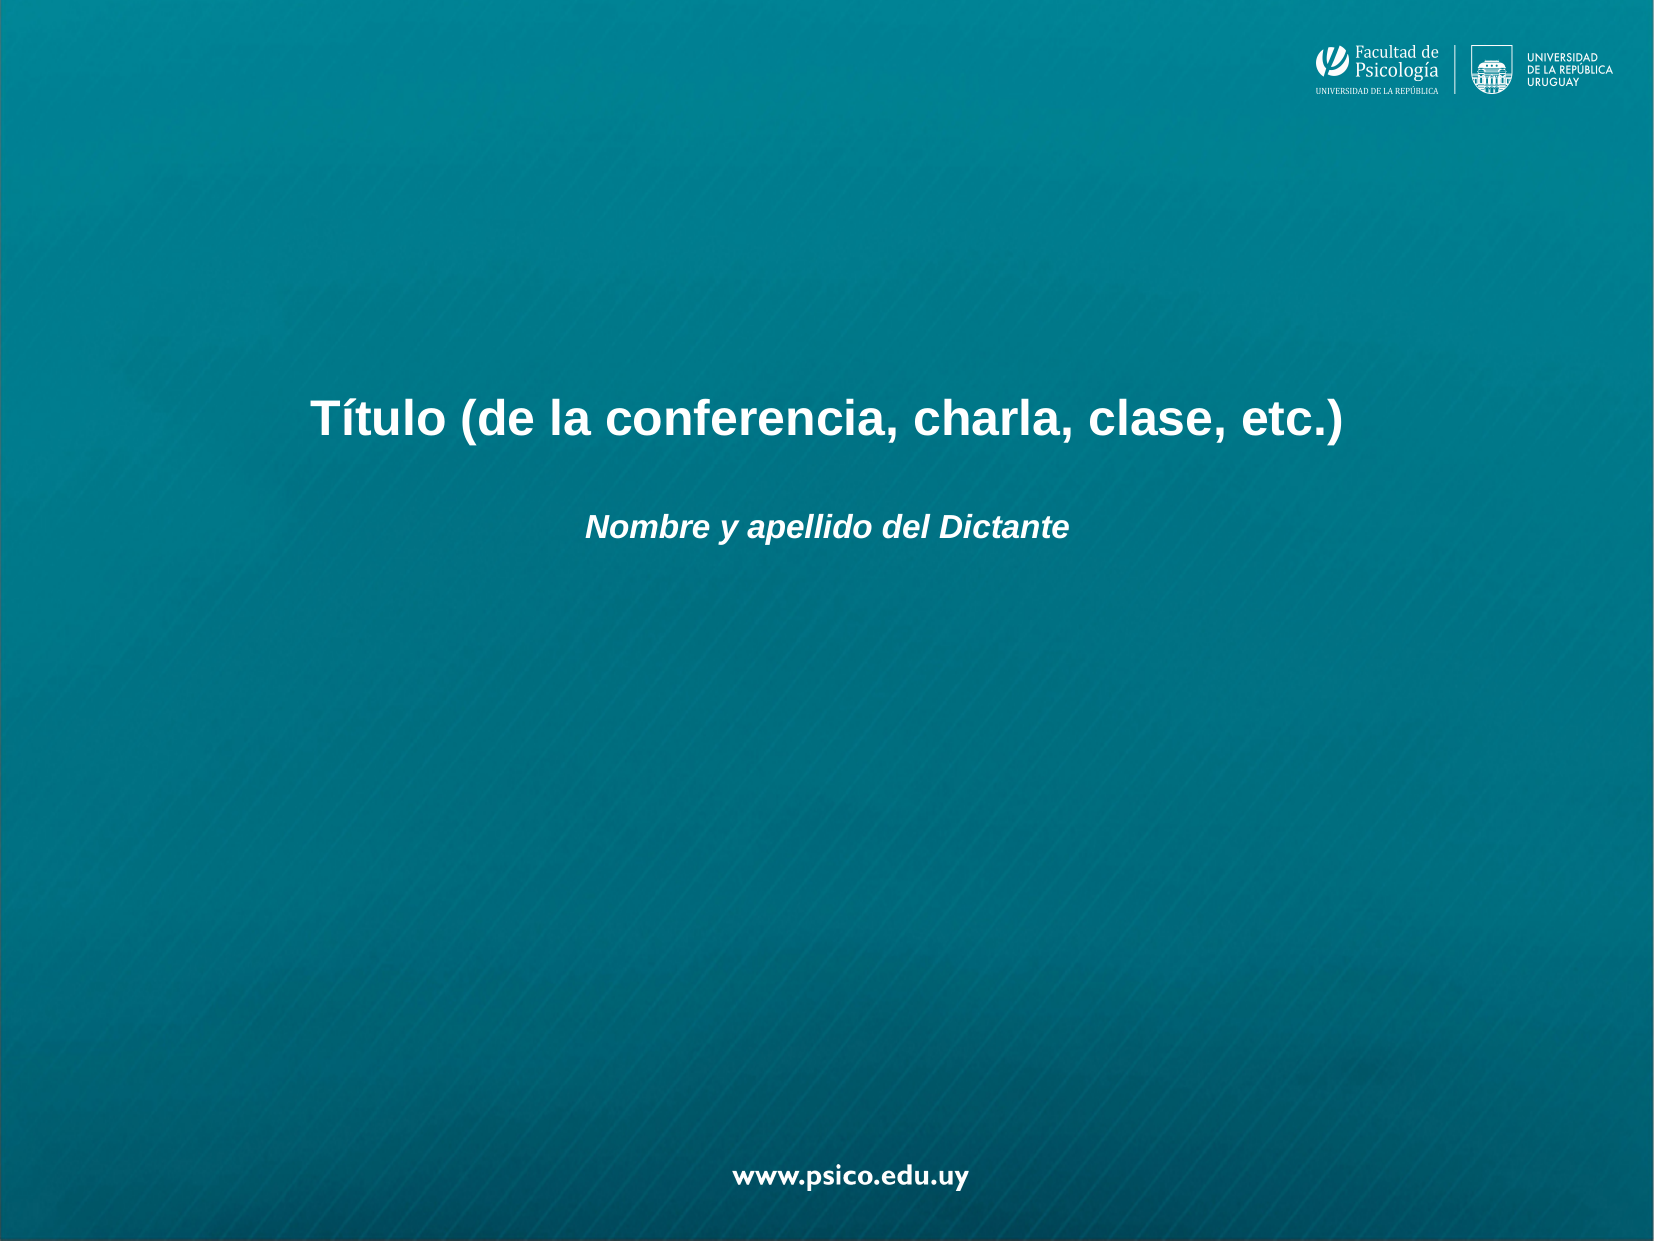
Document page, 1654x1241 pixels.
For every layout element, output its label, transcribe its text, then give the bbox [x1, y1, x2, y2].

title Título (de la conferencia, charla, clase, etc.) Nombre y apellido del Dictante [120, 377, 1536, 1024]
picture [0, 0, 1654, 1241]
